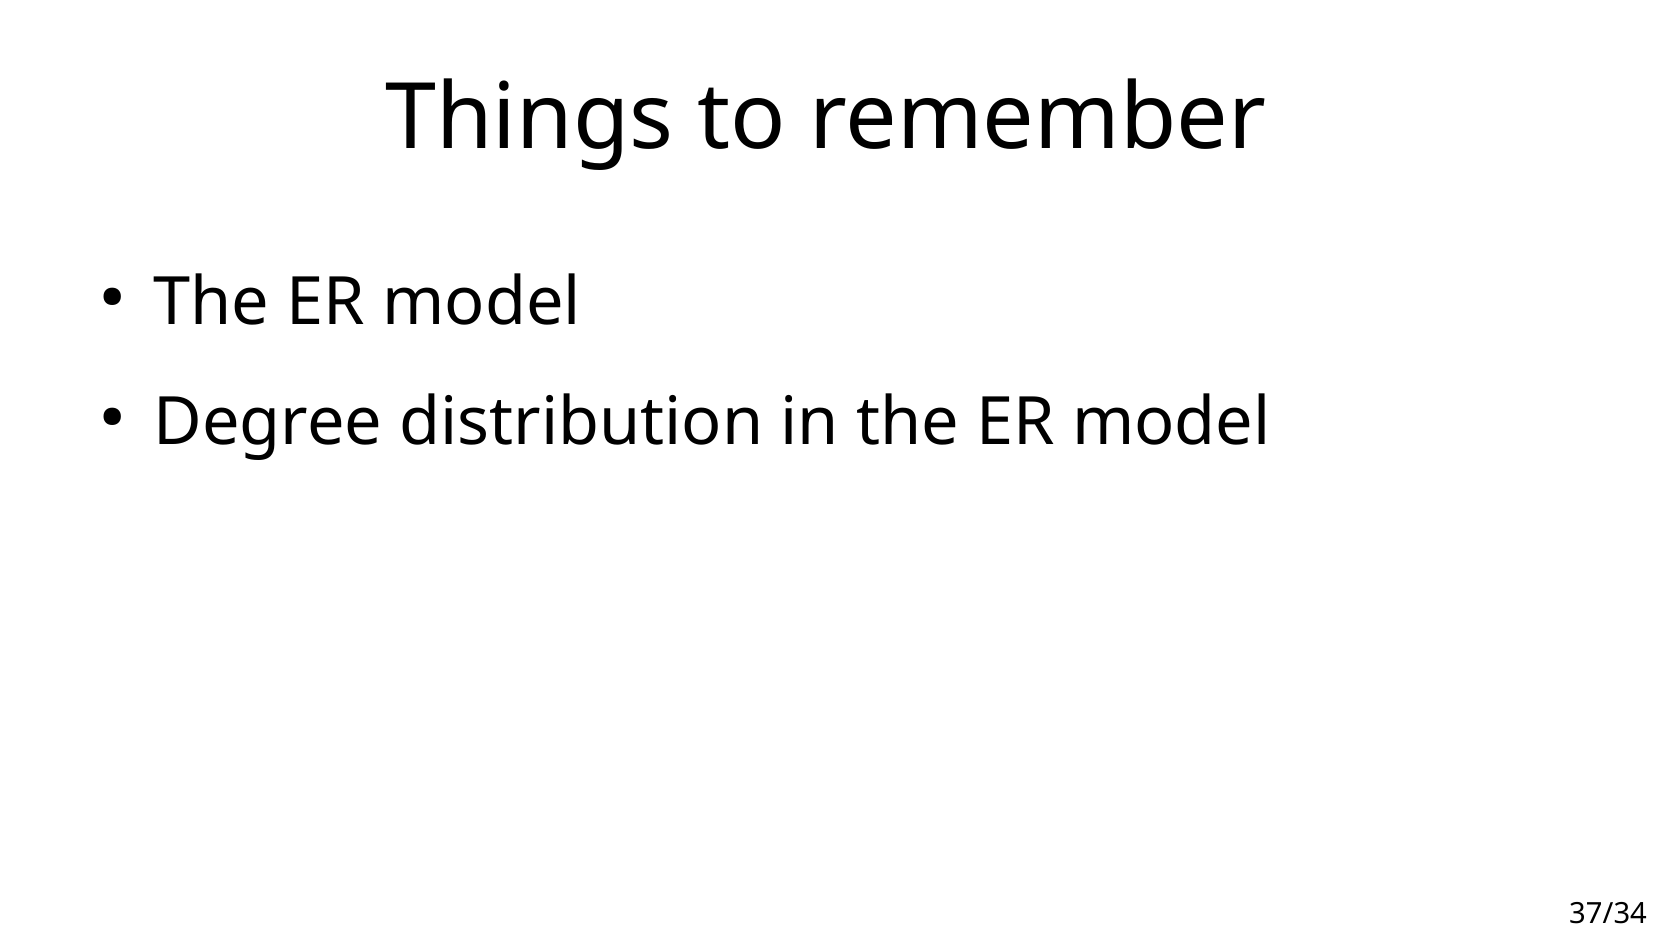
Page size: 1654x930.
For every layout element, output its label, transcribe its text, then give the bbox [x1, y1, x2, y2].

title Things to remember [82, 1, 1571, 225]
list The ER model Degree distribution in the ER model [82, 252, 1571, 793]
